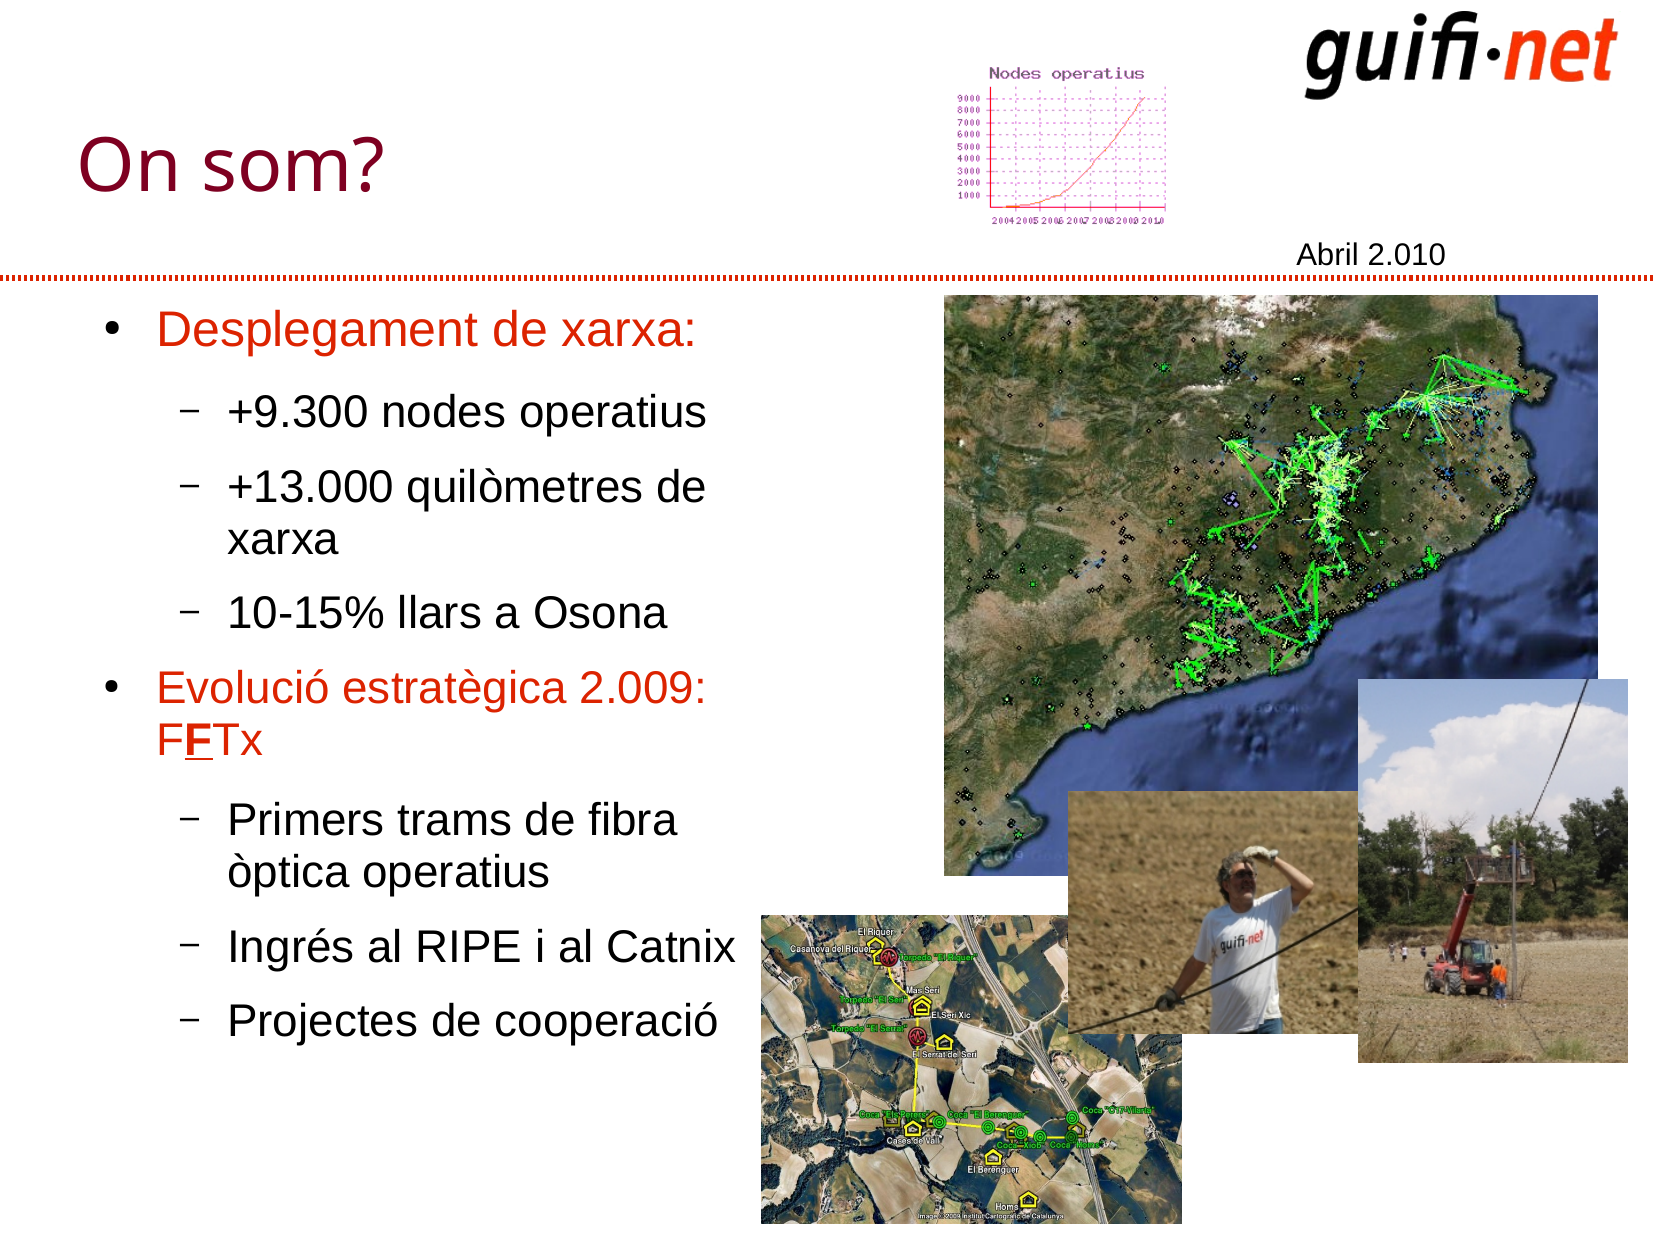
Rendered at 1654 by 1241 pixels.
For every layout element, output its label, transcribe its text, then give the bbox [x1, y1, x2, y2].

title On som? [76, 59, 1093, 267]
picture [761, 295, 1628, 1224]
picture [952, 58, 1182, 231]
list Desplegament de xarxa: +9.300 nodes operatius +13.000 quilòmetres de xarxa 10-15% llars a Osona Evolució estratègica 2.009: FFTx Primers trams de fibra òptica operatius Ingrés al RIPE i al Catnix Projectes de cooperació [82, 301, 809, 1120]
picture [1299, 11, 1625, 101]
